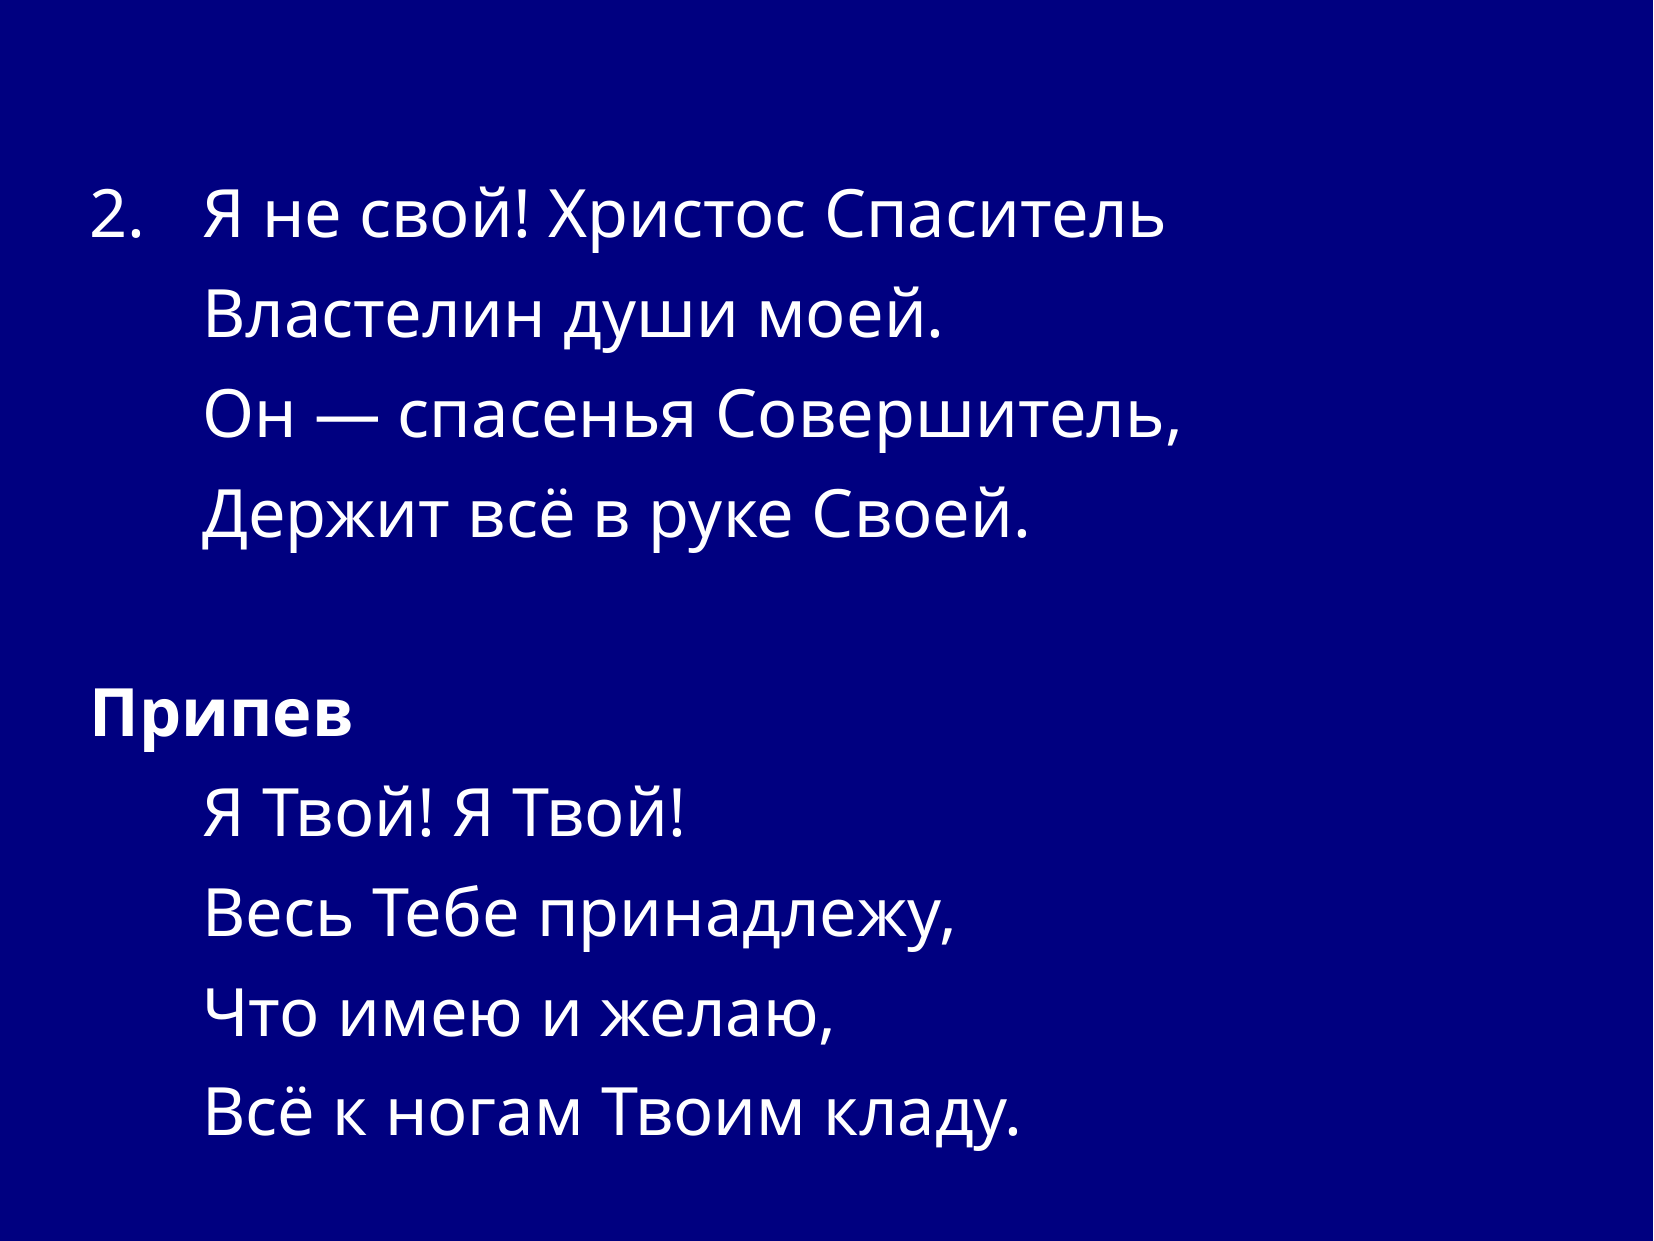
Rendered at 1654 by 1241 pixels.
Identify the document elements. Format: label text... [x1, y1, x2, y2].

text_box 2. Я не свой! Христос Спаситель Властелин души моей. Он — спасенья Совершитель, Держит всё в руке Своей. Припев Я Твой! Я Твой! Весь Тебе принадлежу, Что имею и желаю, Всё к ногам Твоим кладу. [75, 150, 1576, 1163]
